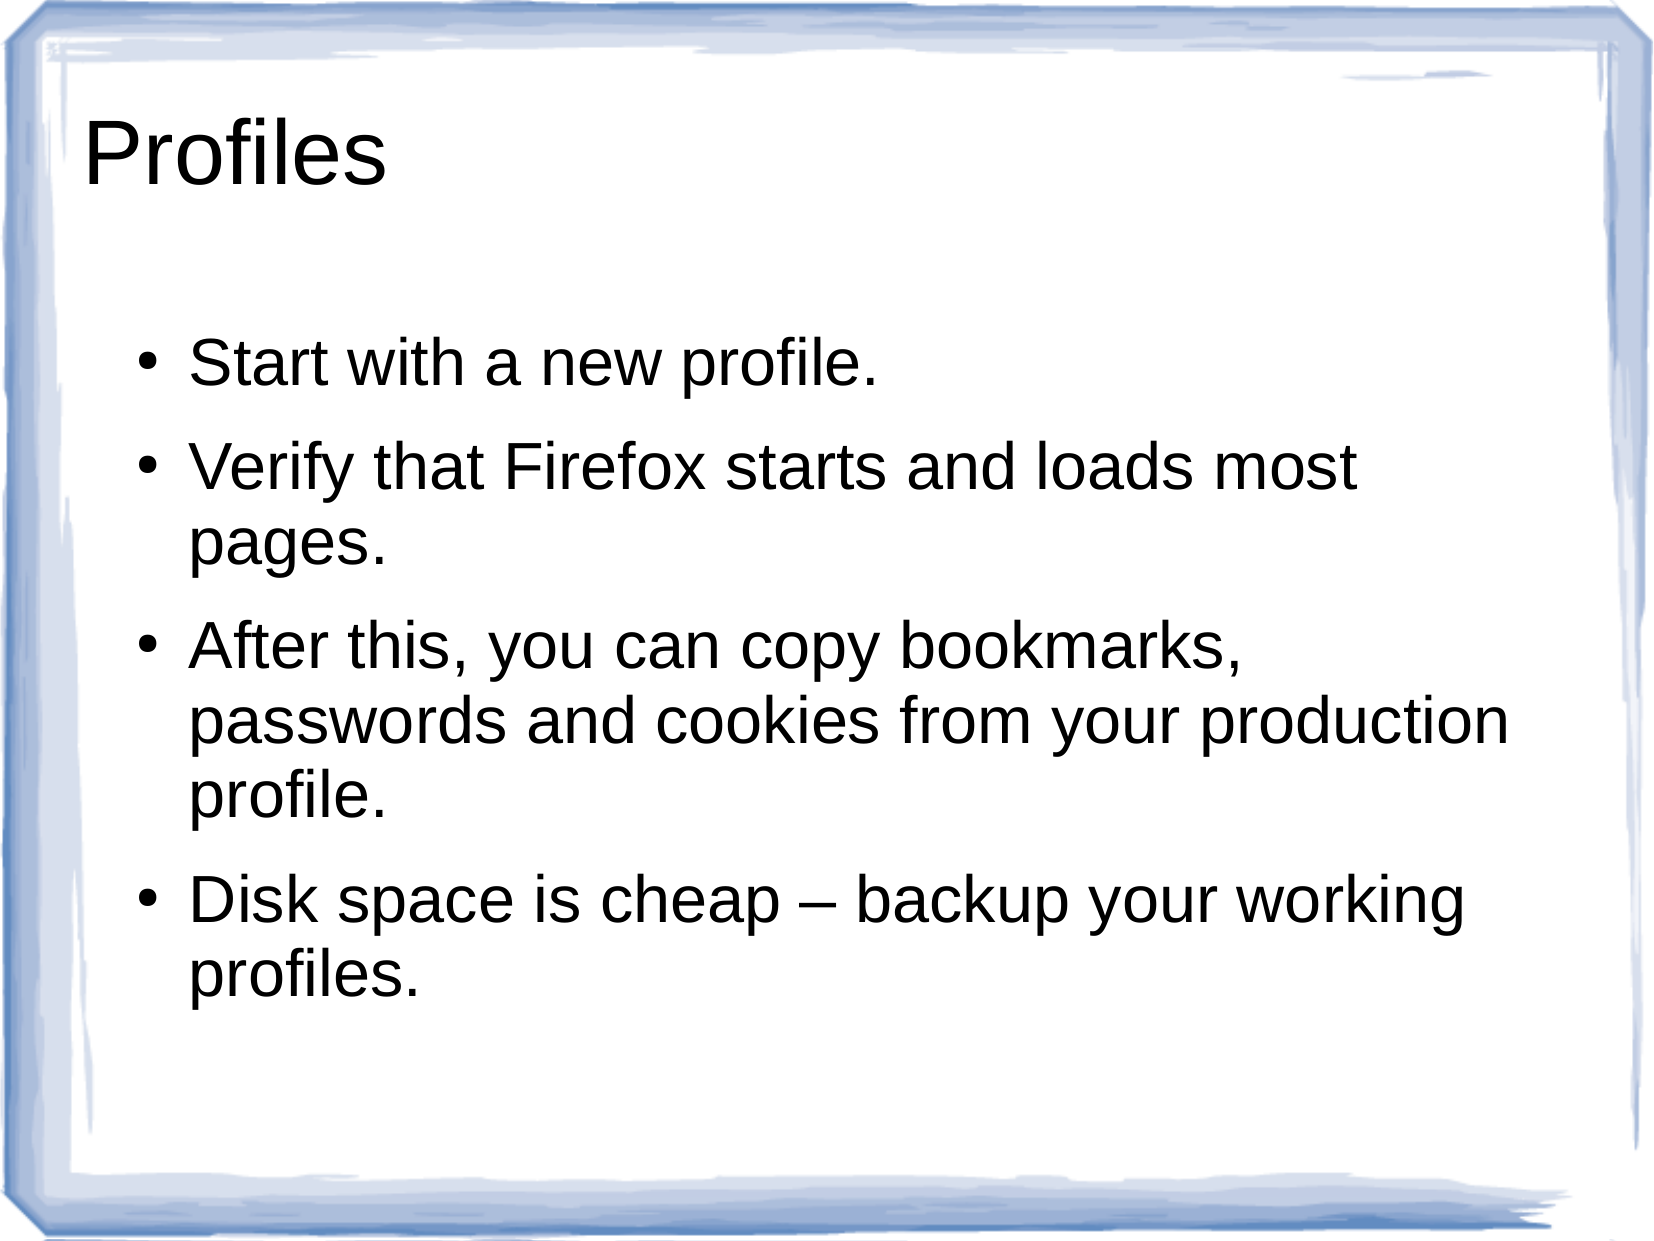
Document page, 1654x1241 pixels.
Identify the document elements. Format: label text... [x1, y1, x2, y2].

title Profiles [82, 49, 1571, 257]
picture [0, 0, 1654, 1241]
list Start with a new profile. Verify that Firefox starts and loads most pages. After this, you can copy bookmarks, passwords and cookies from your production profile. Disk space is cheap – backup your working profiles. [118, 324, 1571, 1012]
